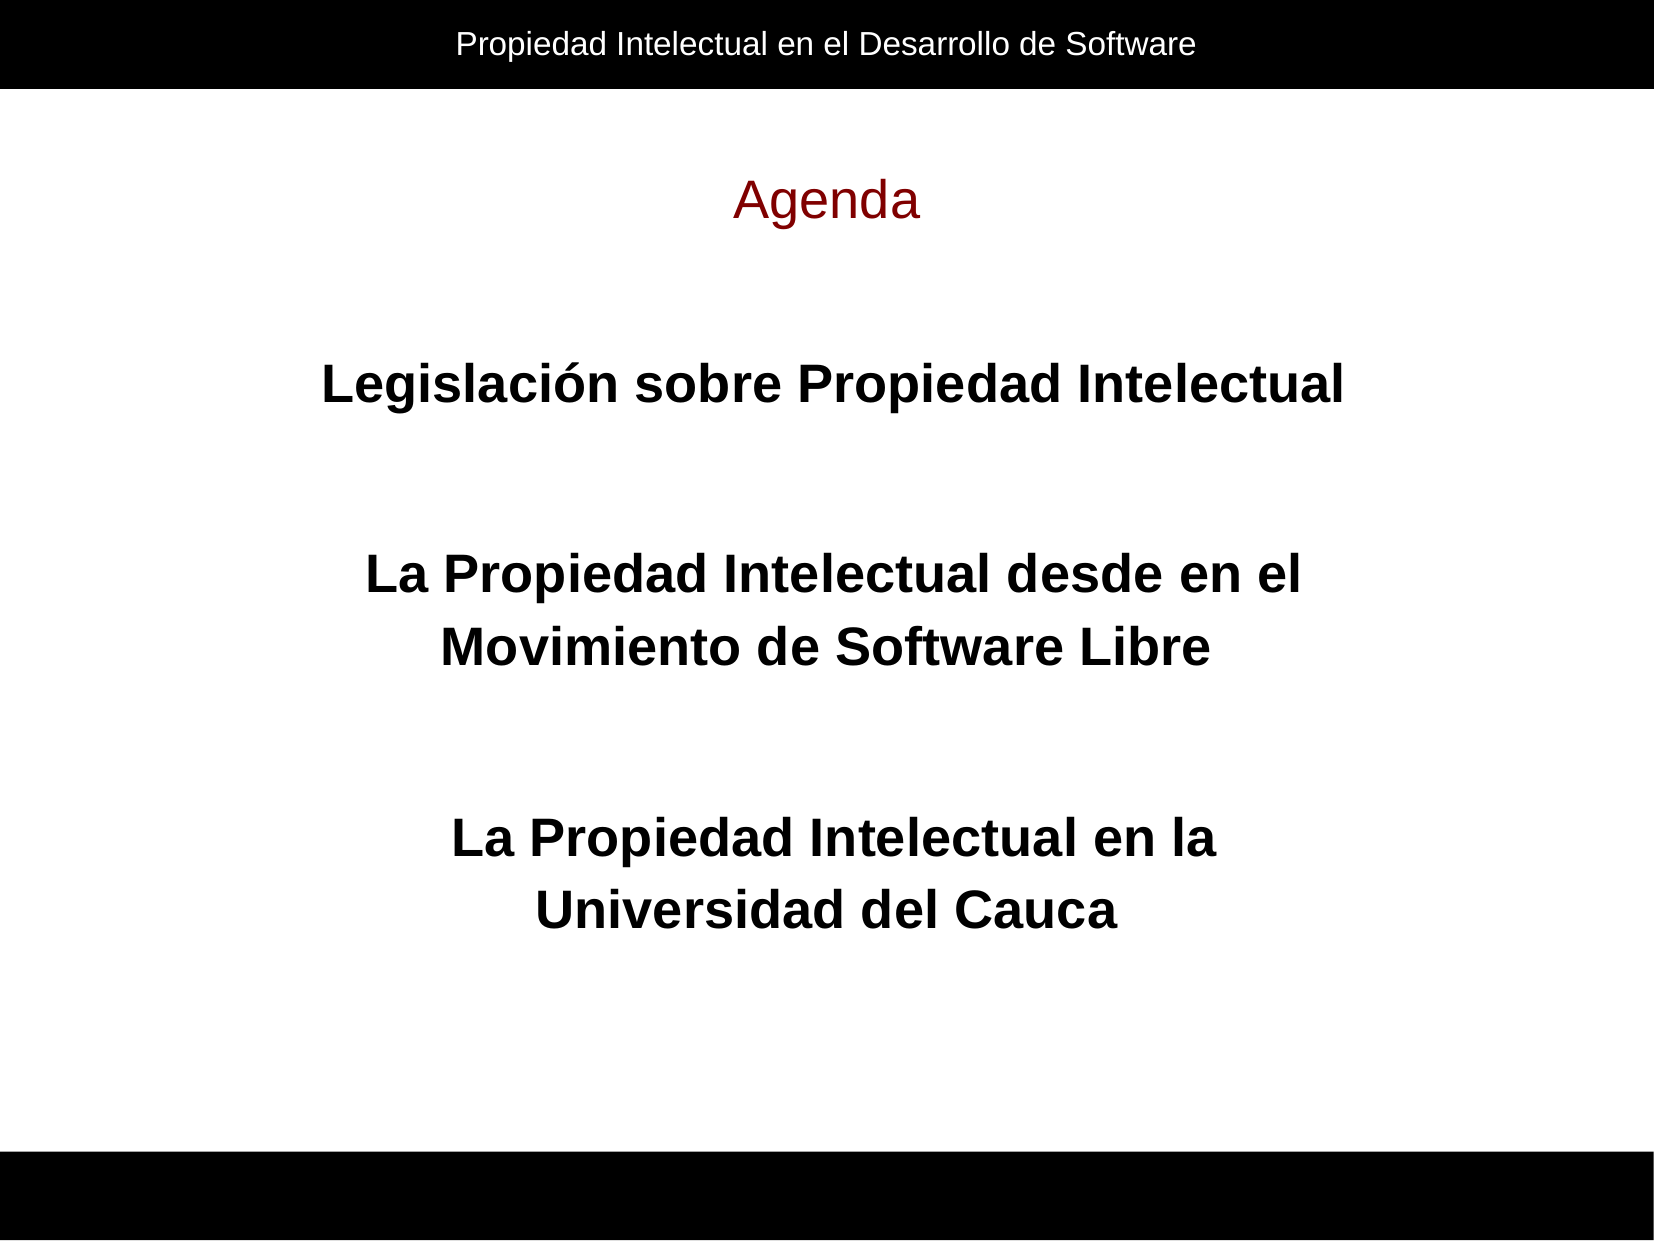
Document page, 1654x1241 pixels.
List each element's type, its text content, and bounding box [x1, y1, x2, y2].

title Agenda [88, 147, 1565, 252]
list Legislación sobre Propiedad Intelectual La Propiedad Intelectual desde en el Movimiento de Software Libre La Propiedad Intelectual en la Universidad del Cauca [291, 341, 1363, 929]
